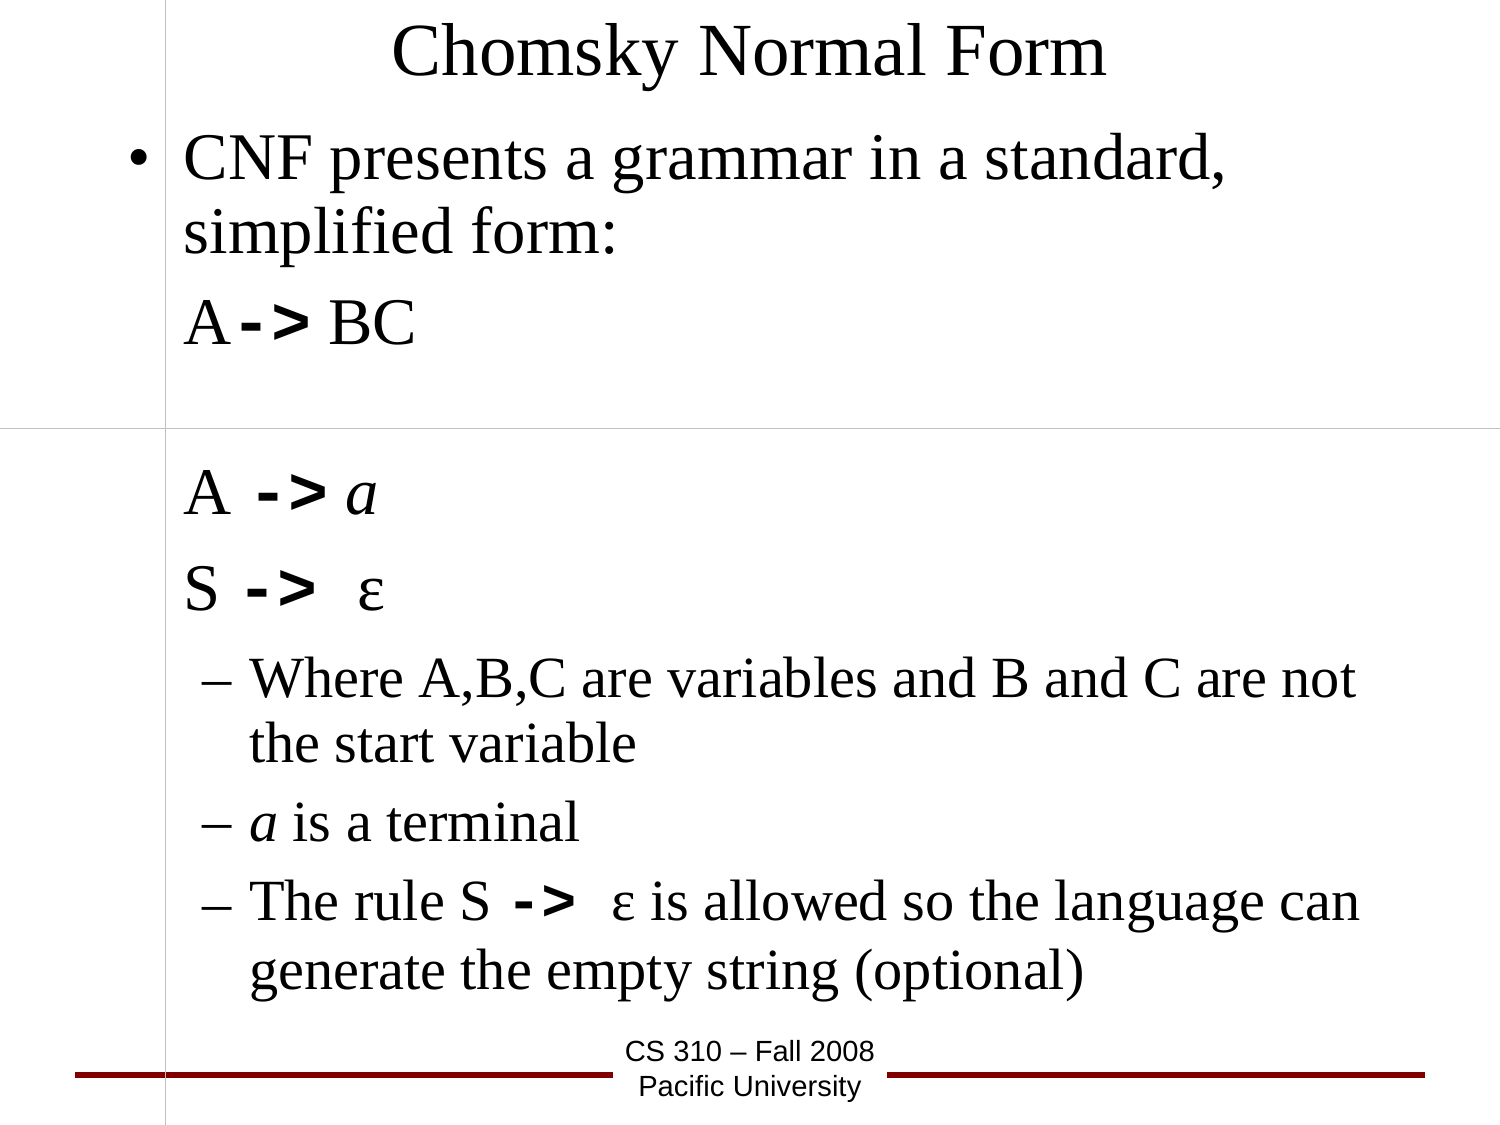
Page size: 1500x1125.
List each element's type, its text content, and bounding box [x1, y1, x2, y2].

title Chomsky Normal Form [112, 0, 1388, 103]
list CNF presents a grammar in a standard, simplified form: A-> BC A -> a S -> ε Where A,B,C are variables and B and C are not the start variable a is a terminal The rule S -> ε is allowed so the language can generate the empty string (optional) [112, 112, 1388, 1052]
